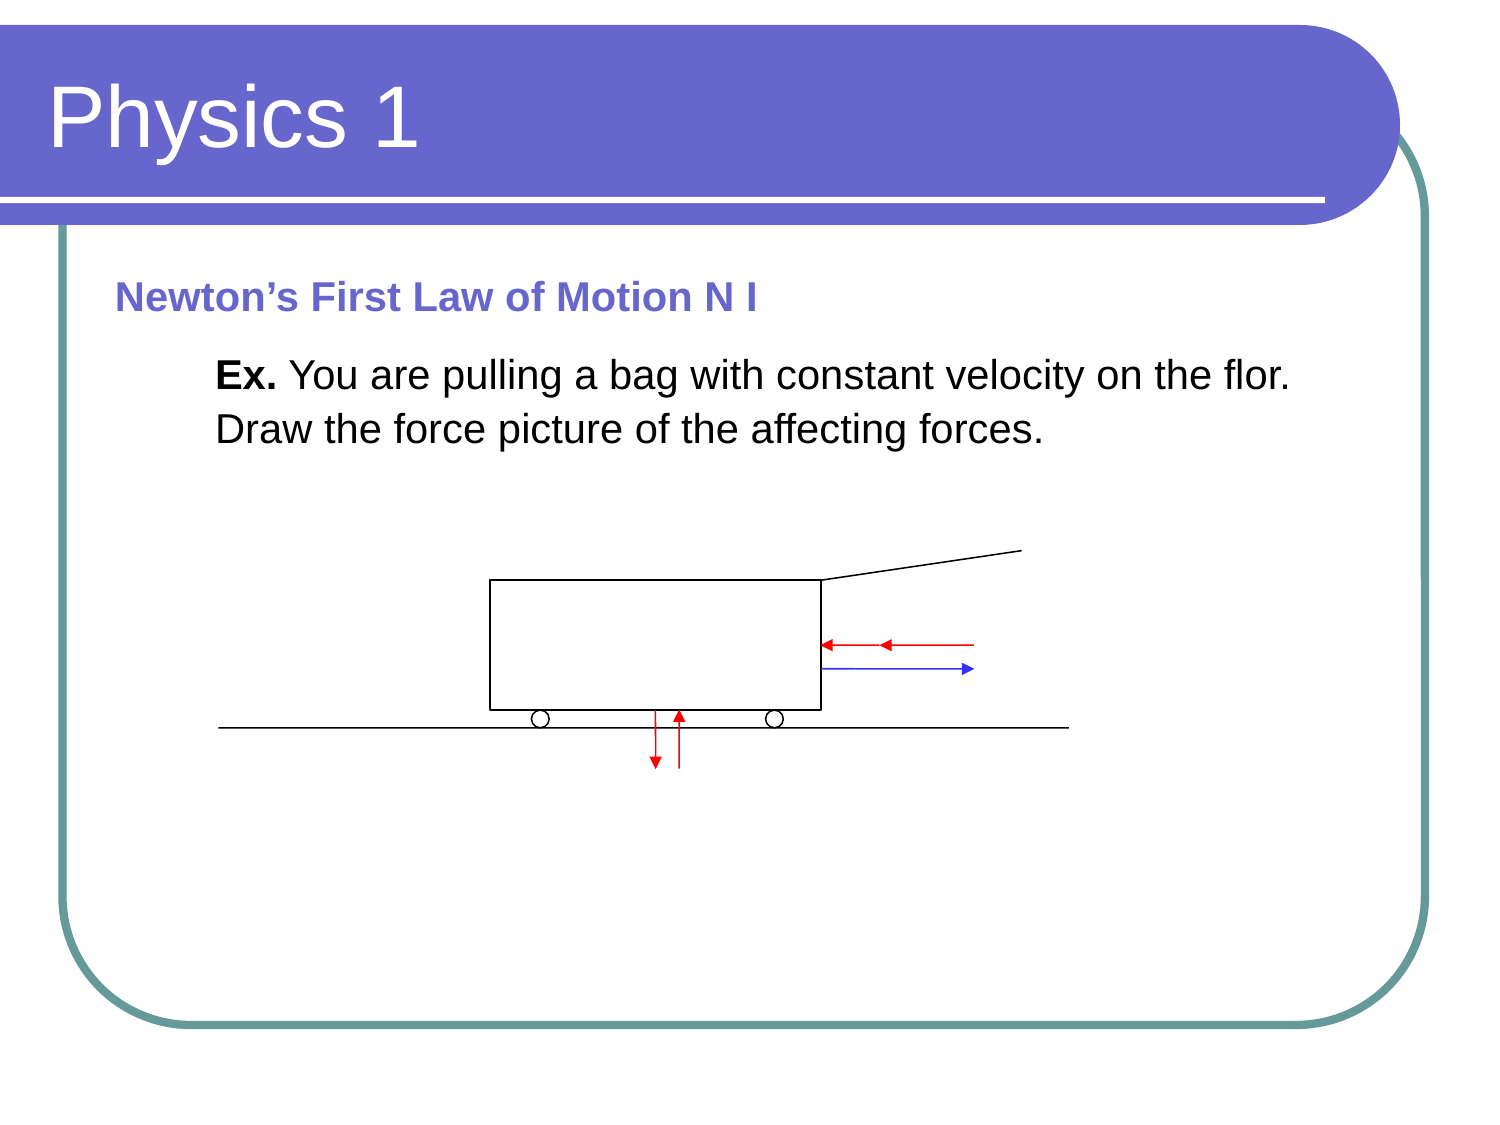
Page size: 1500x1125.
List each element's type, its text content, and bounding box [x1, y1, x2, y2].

list Newton’s First Law of Motion N I Ex. You are pulling a bag with constant velocity on the flor. Draw the force picture of the affecting forces. [99, 262, 1341, 1012]
title Physics 1 [32, 37, 1347, 188]
